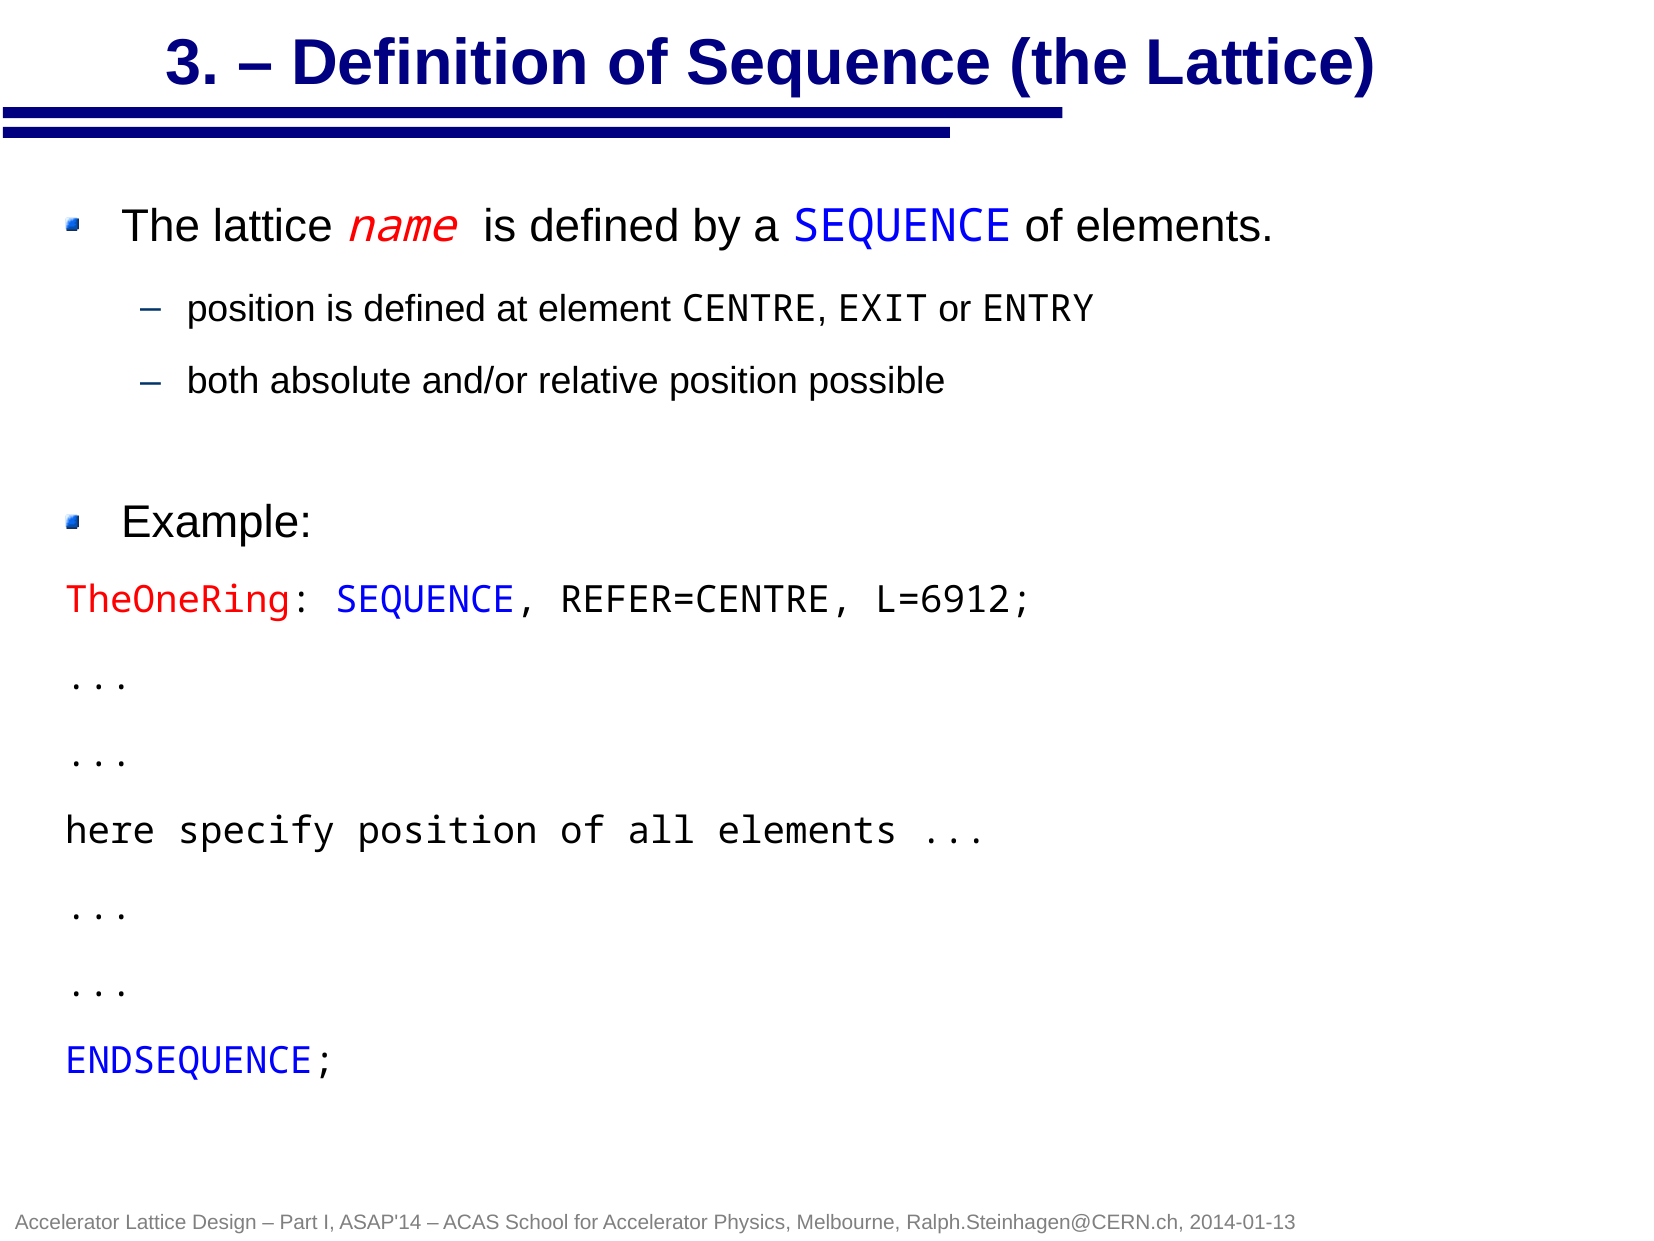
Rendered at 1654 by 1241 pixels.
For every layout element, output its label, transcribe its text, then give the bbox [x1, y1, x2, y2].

list The lattice name is defined by a SEQUENCE of elements. position is defined at element CENTRE, EXIT or ENTRY both absolute and/or relative position possible Example: TheOneRing: SEQUENCE, REFER=CENTRE, L=6912; ... ... here specify position of all elements ... ... ... ENDSEQUENCE; [65, 192, 1628, 1205]
title 3. – Definition of Sequence (the Lattice) [165, 0, 1477, 124]
